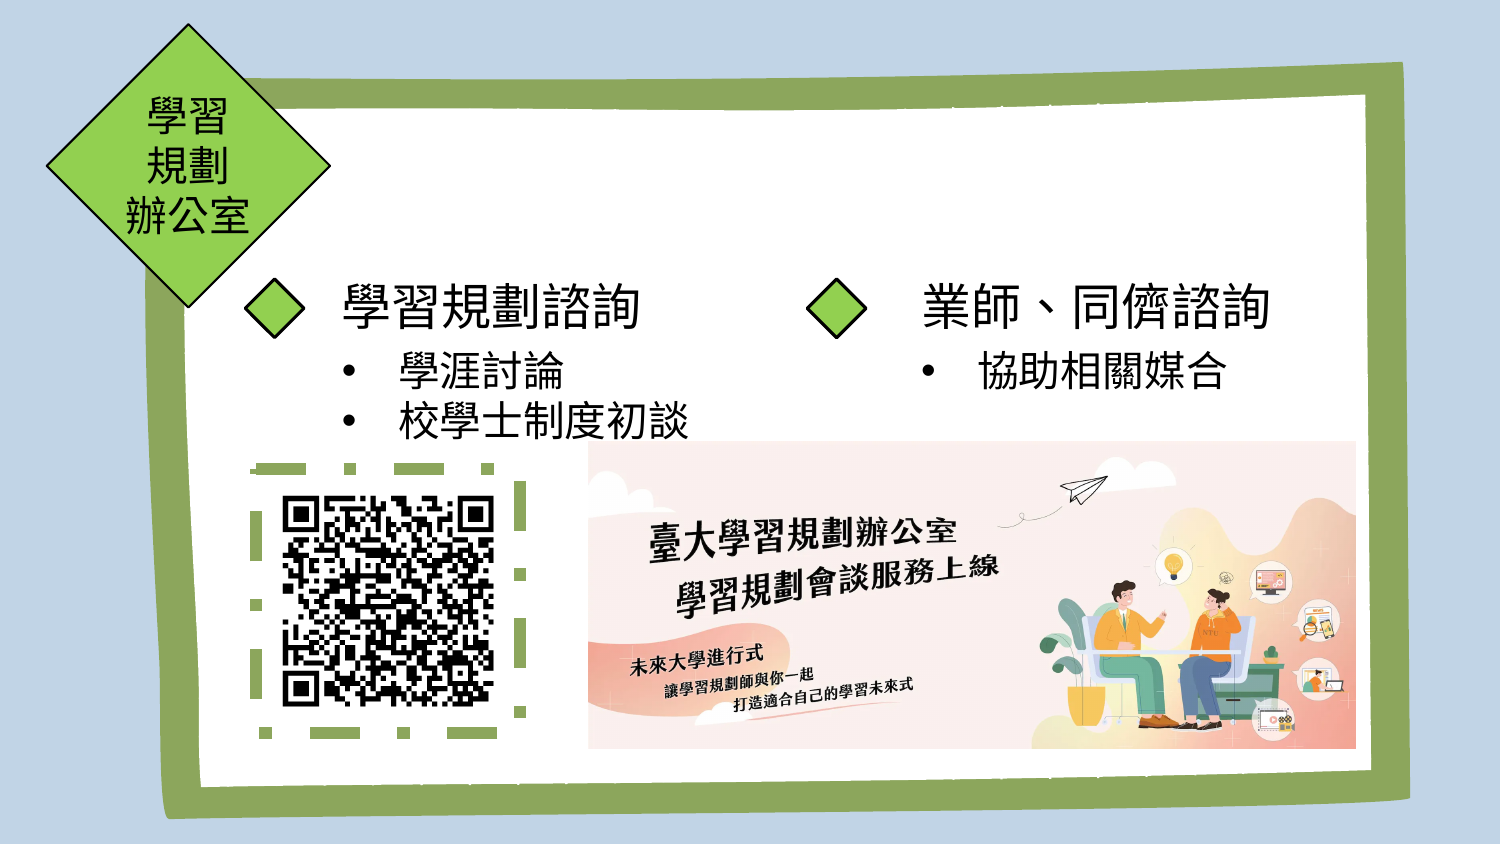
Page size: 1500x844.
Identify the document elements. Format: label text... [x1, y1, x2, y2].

picture [588, 441, 1356, 749]
text_box 學習 規劃 辦公室 [106, 112, 271, 218]
text_box 業師、同儕諮詢 [906, 268, 1325, 337]
text_box 協助相關媒合 [906, 337, 1420, 403]
text_box 學習規劃諮詢 [327, 268, 708, 337]
picture [262, 475, 514, 727]
text_box [46, 24, 1411, 820]
text_box 學涯討論 校學士制度初談 [327, 337, 840, 453]
